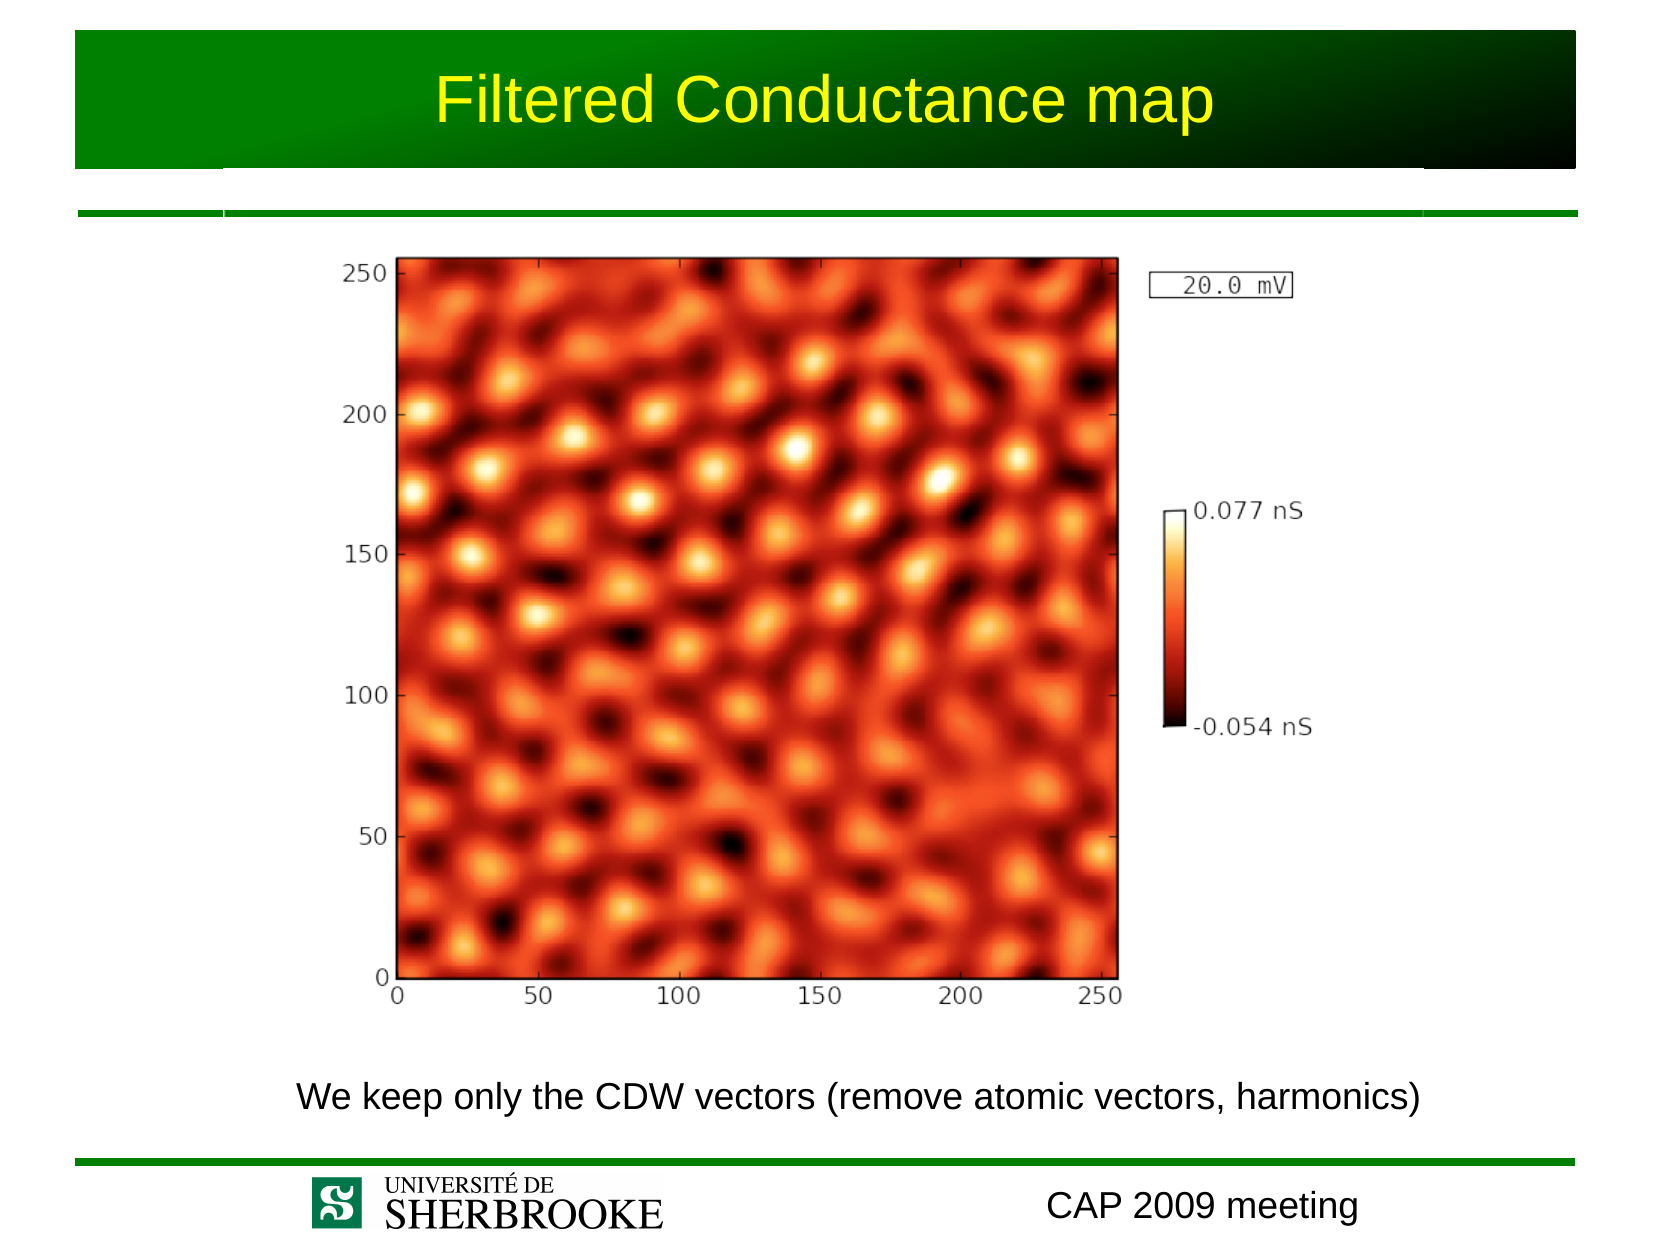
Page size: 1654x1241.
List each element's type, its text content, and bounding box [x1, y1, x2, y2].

title Filtered Conductance map [75, 38, 1576, 162]
picture [312, 1172, 663, 1229]
picture [223, 168, 1424, 1069]
text_box We keep only the CDW vectors (remove atomic vectors, harmonics) [281, 1068, 1442, 1126]
